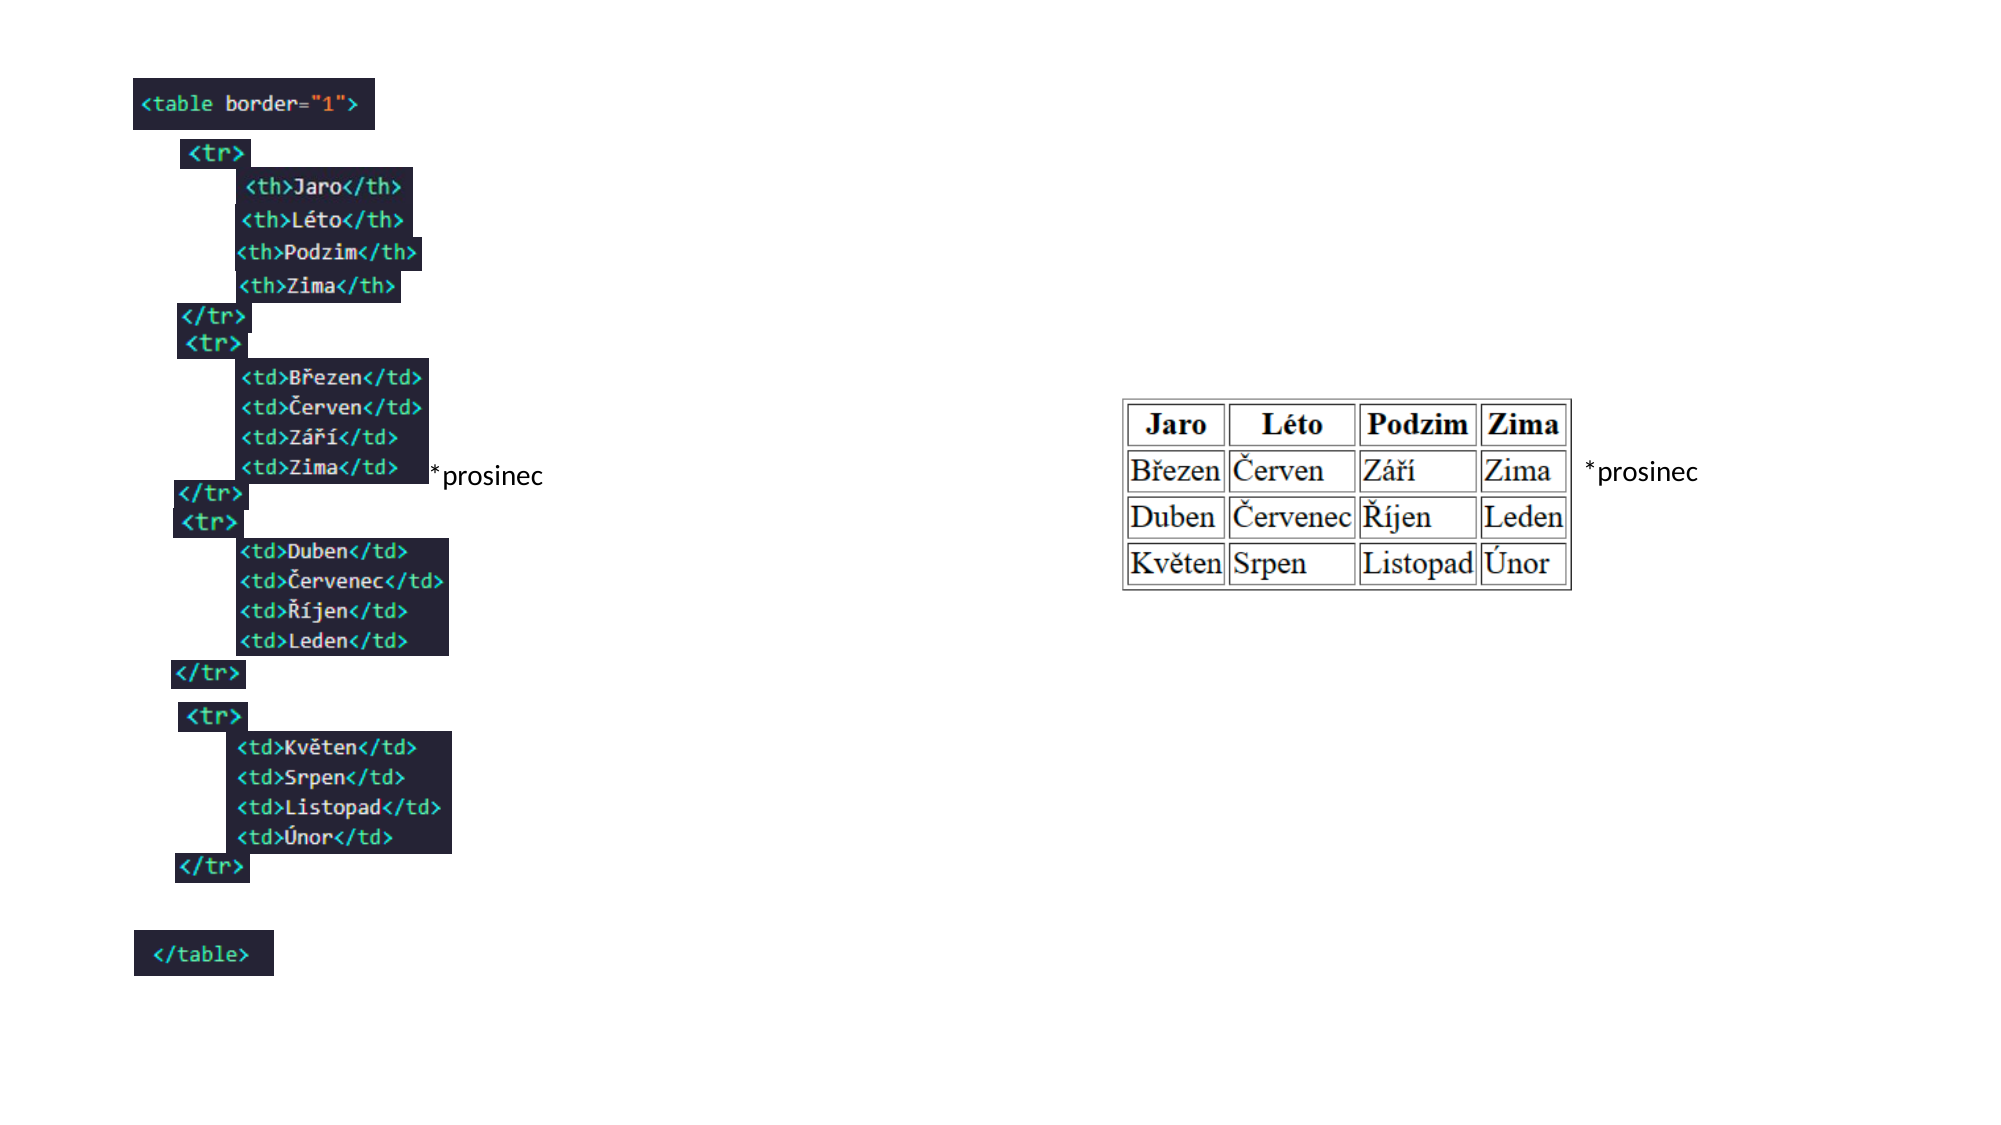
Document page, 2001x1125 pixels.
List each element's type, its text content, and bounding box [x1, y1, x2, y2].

picture [1121, 396, 1572, 592]
text_box *prosinec [412, 448, 636, 500]
picture [133, 78, 375, 130]
picture [171, 660, 246, 689]
picture [173, 139, 449, 656]
text_box *prosinec [1567, 444, 1791, 496]
picture [175, 702, 452, 883]
picture [134, 930, 274, 976]
